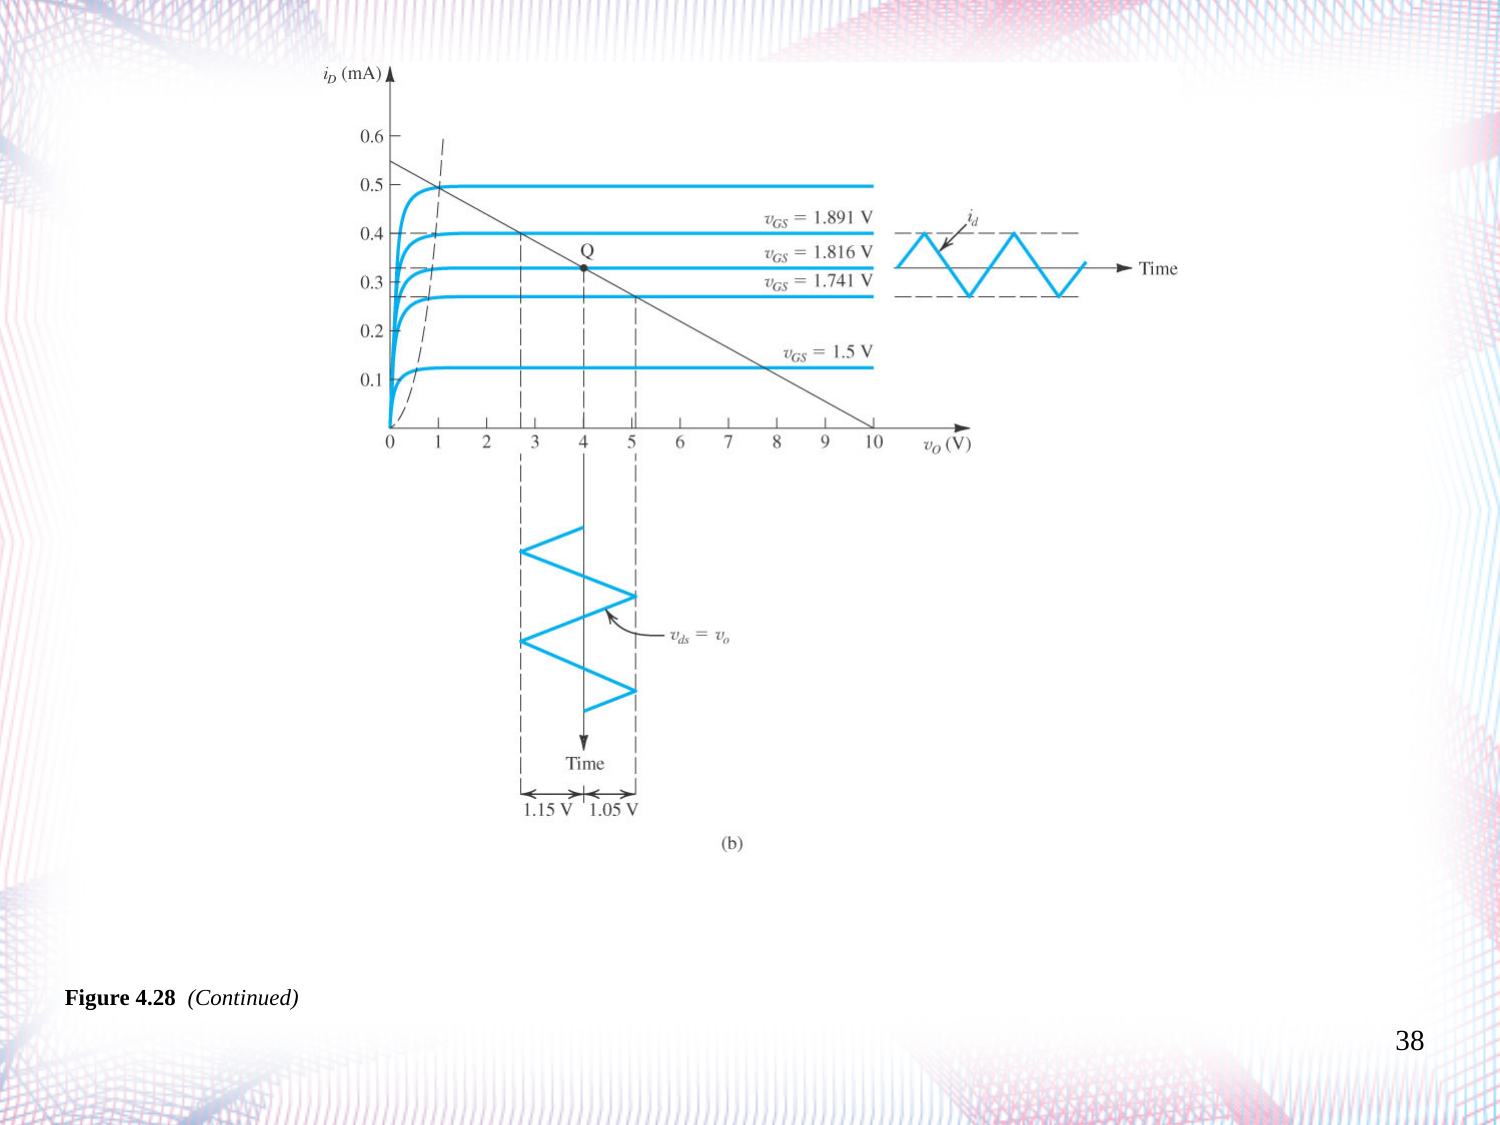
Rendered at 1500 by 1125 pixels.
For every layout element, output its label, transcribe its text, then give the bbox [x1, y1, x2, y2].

picture [0, 0, 1500, 1125]
text_box Figure 4.28 (Continued)‏ [49, 975, 1213, 1018]
